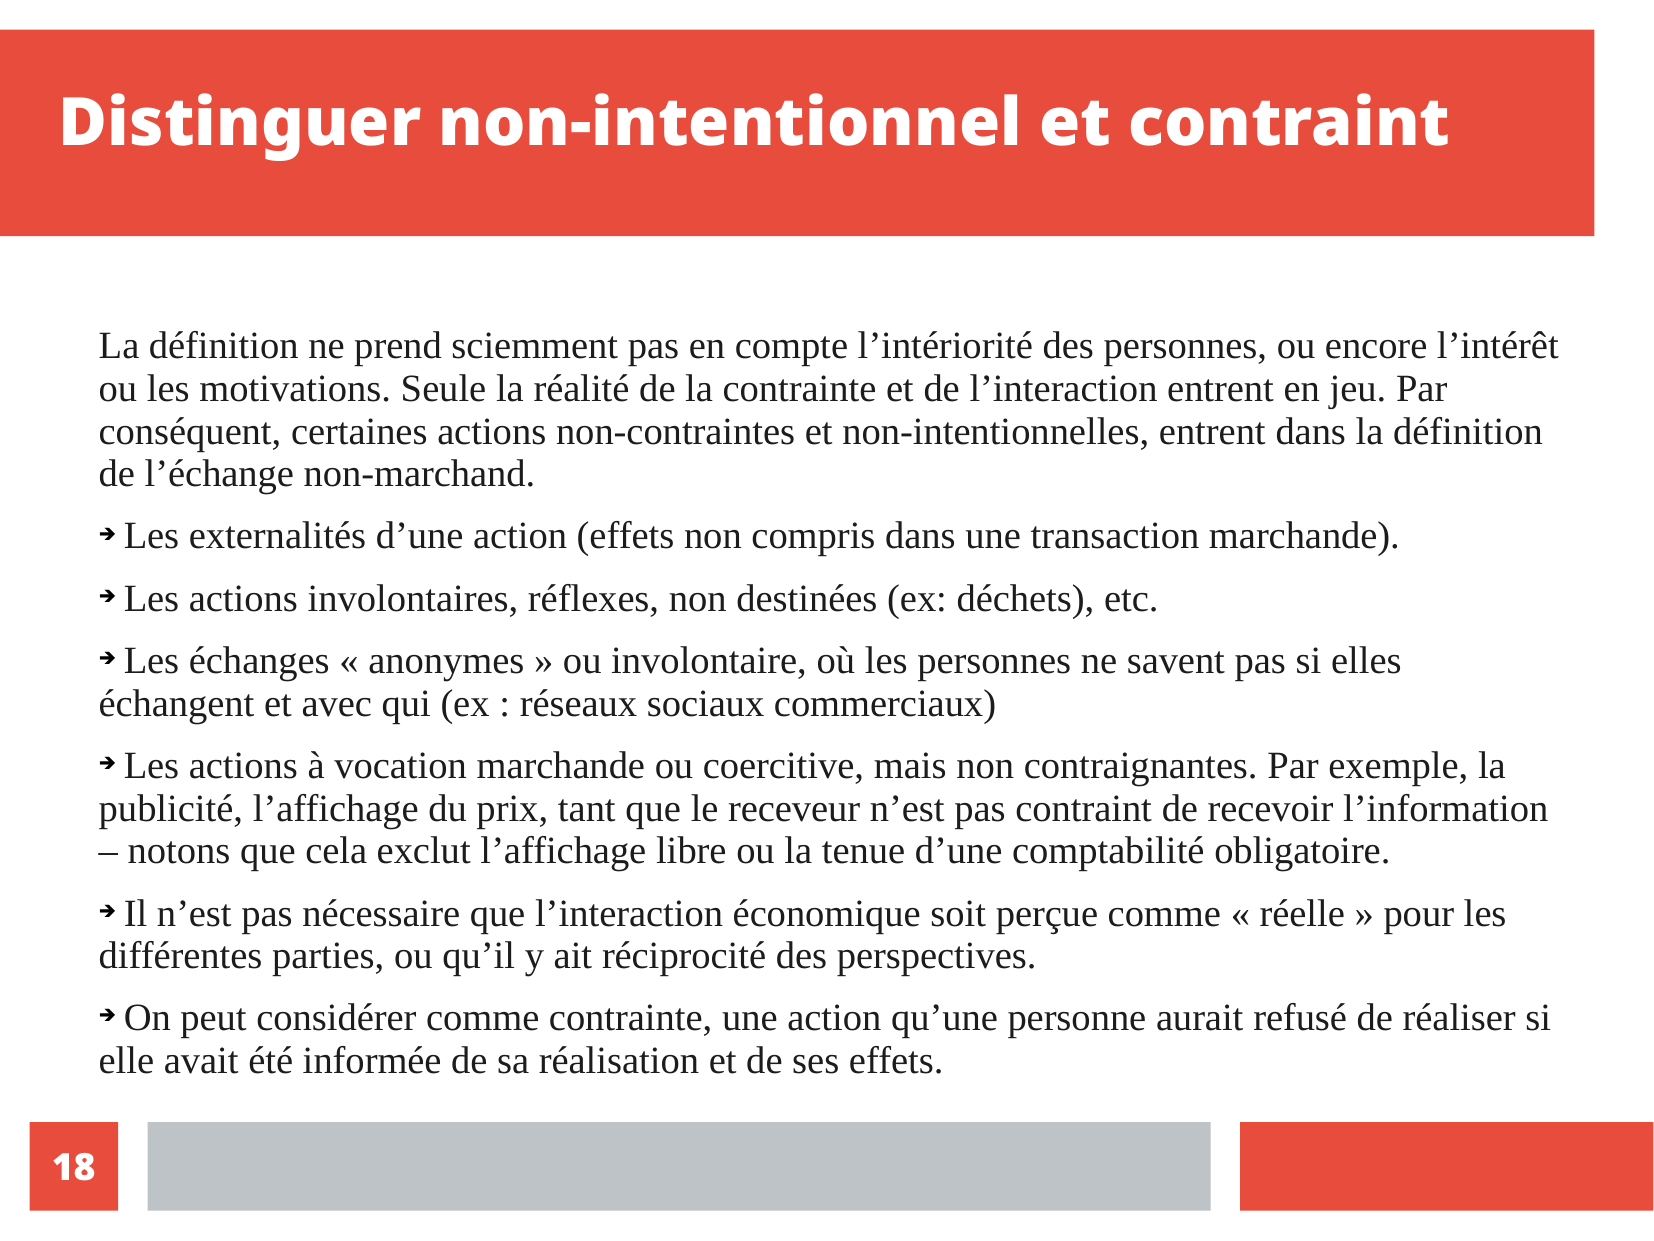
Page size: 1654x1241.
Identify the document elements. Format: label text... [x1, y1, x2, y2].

title Distinguer non-intentionnel et contraint [59, 59, 1595, 166]
list La définition ne prend sciemment pas en compte l’intériorité des personnes, ou encore l’intérêt ou les motivations. Seule la réalité de la contrainte et de l’interaction entrent en jeu. Par conséquent, certaines actions non-contraintes et non-intentionnelles, entrent dans la définition de l’échange non-marchand. Les externalités d’une action (effets non compris dans une transaction marchande). Les actions involontaires, réflexes, non destinées (ex: déchets), etc. Les échanges « anonymes » ou involontaire, où les personnes ne savent pas si elles échangent et avec qui (ex : réseaux sociaux commerciaux) Les actions à vocation marchande ou coercitive, mais non contraignantes. Par exemple, la publicité, l’affichage du prix, tant que le receveur n’est pas contraint de recevoir l’information – notons que cela exclut l’affichage libre ou la tenue d’une comptabilité obligatoire. Il n’est pas nécessaire que l’interaction économique soit perçue comme « réelle » pour les différentes parties, ou qu’il y ait réciprocité des perspectives. On peut considérer comme contrainte, une action qu’une personne aurait refusé de réaliser si elle avait été informée de sa réalisation et de ses effets. [59, 324, 1565, 1093]
